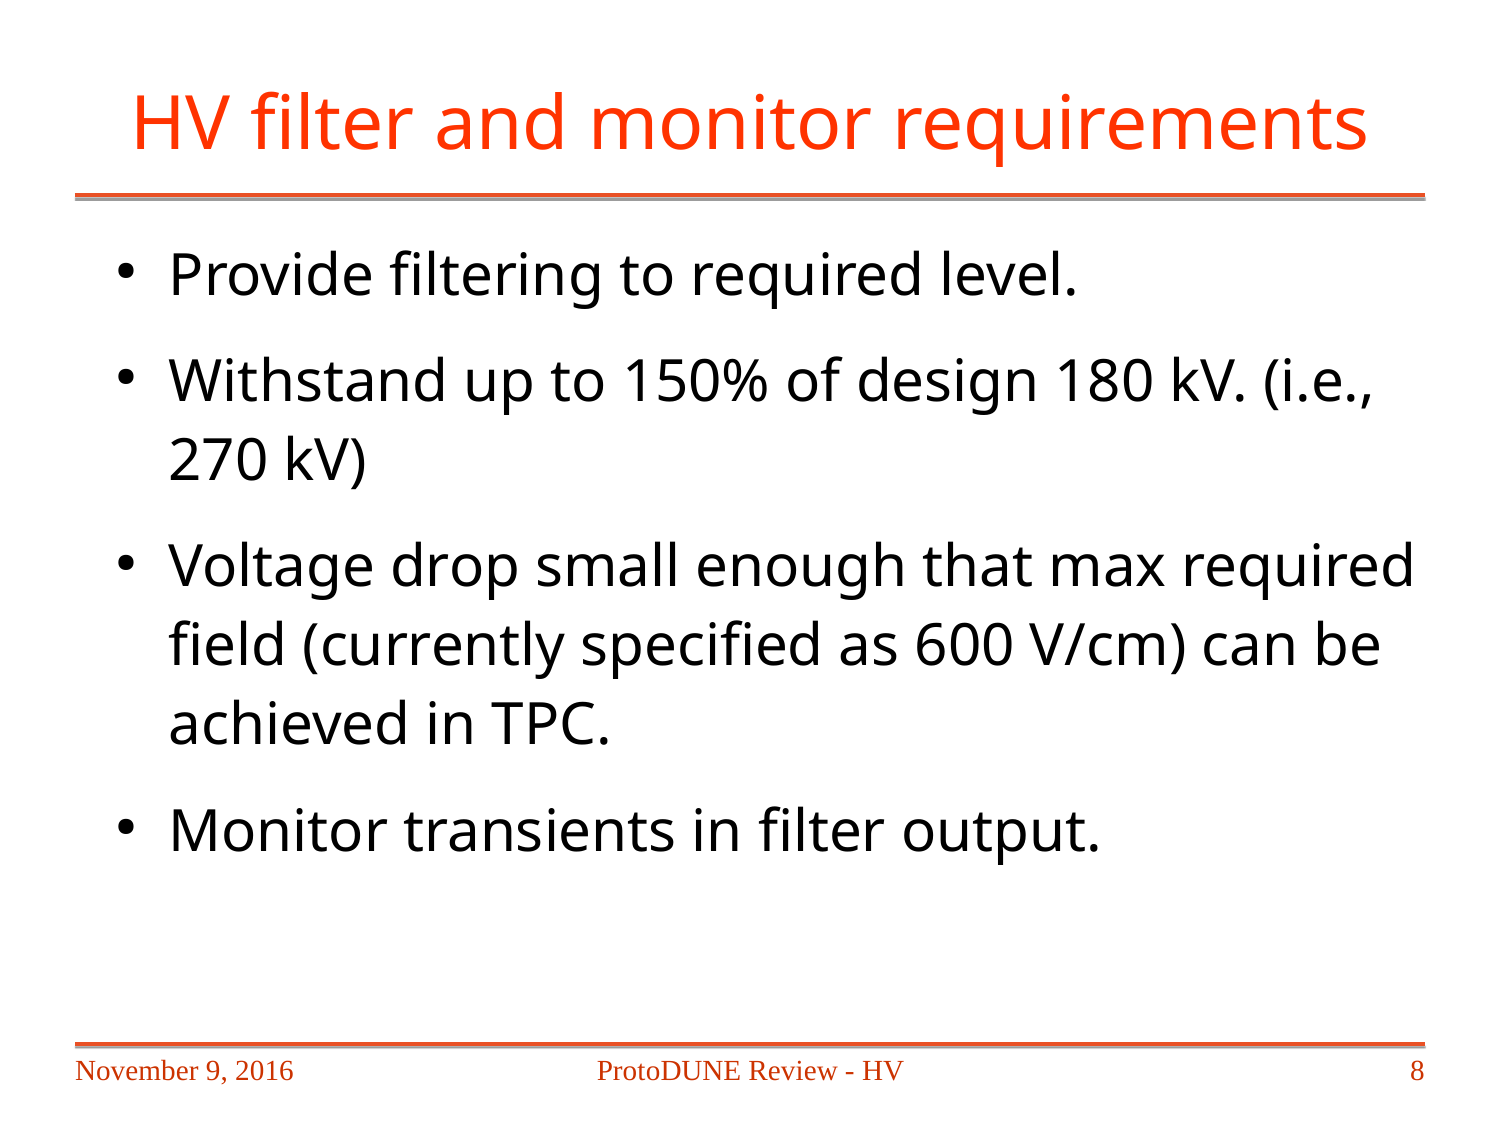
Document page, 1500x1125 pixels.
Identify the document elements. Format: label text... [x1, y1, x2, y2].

title HV filter and monitor requirements [75, 44, 1425, 196]
list Provide filtering to required level. Withstand up to 150% of design 180 kV. (i.e., 270 kV) Voltage drop small enough that max required field (currently specified as 600 V/cm) can be achieved in TPC. Monitor transients in filter output. [97, 232, 1426, 1002]
